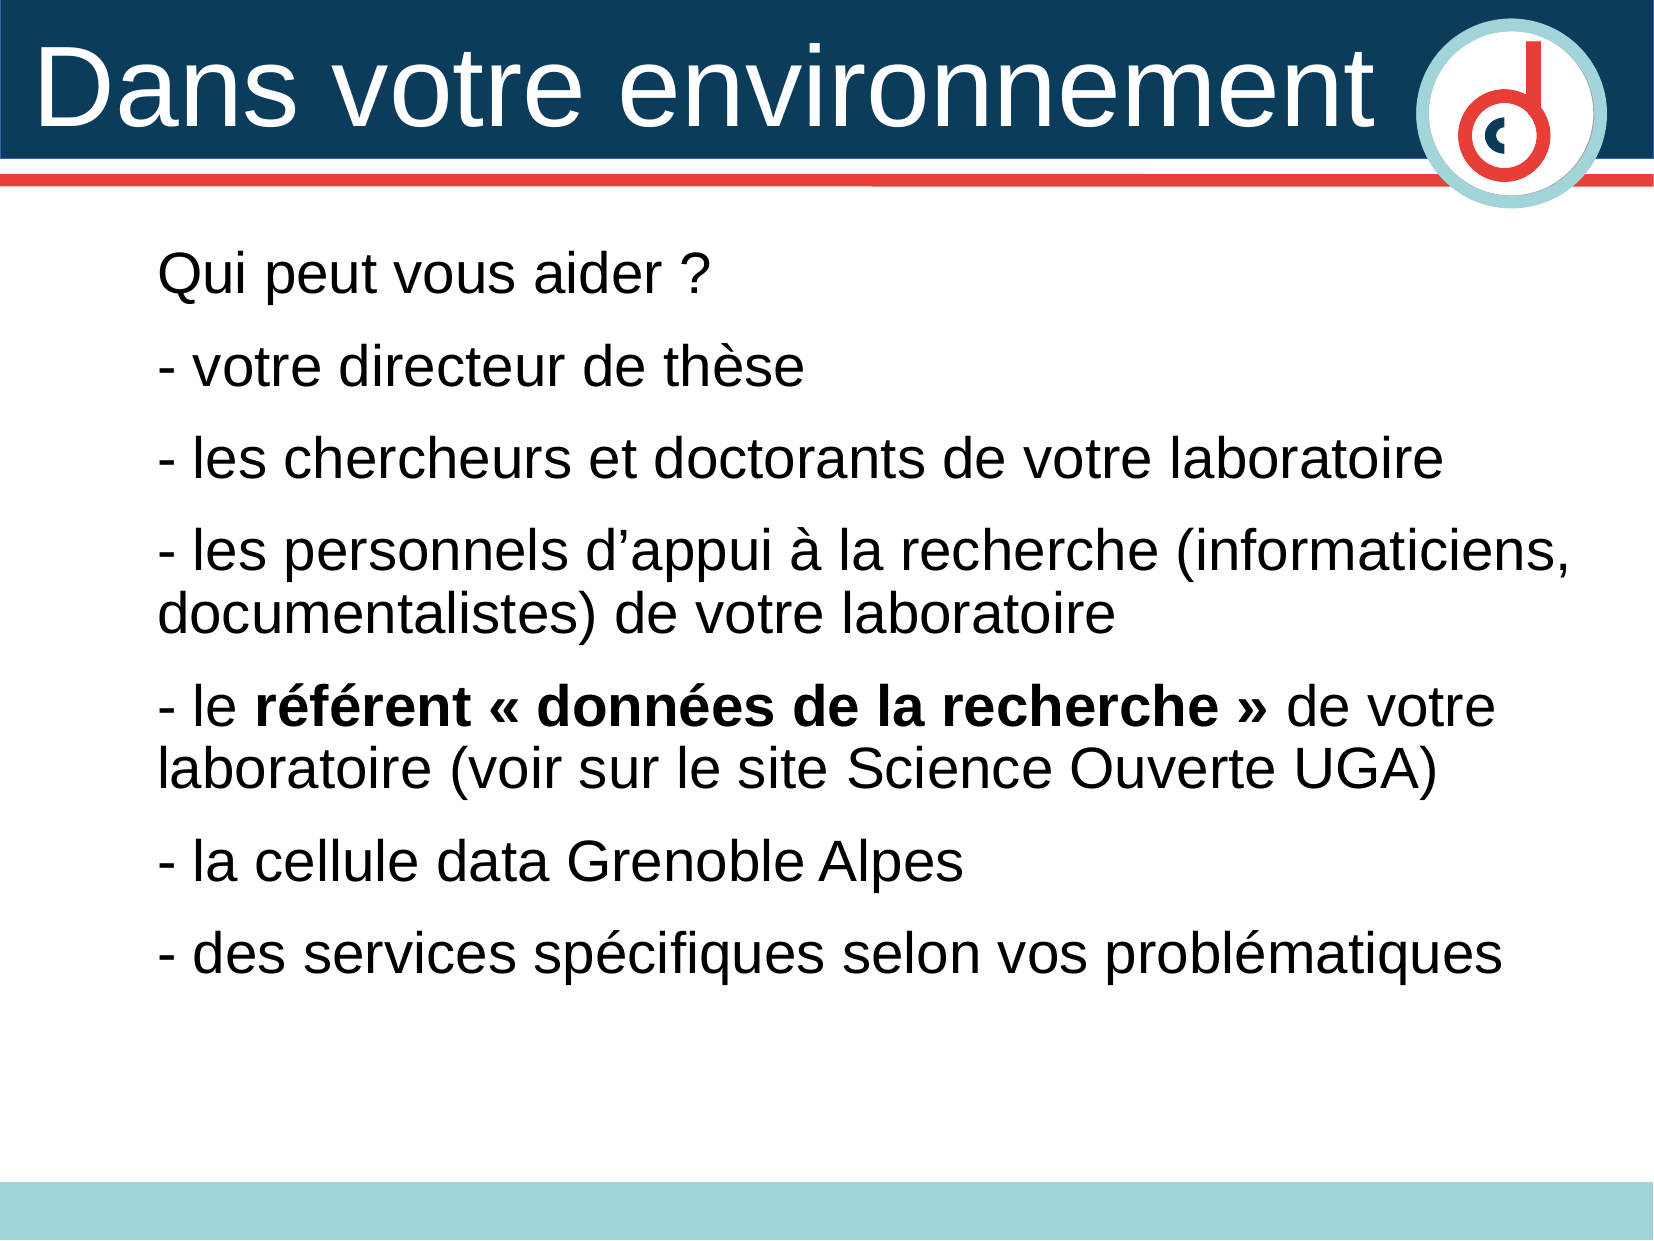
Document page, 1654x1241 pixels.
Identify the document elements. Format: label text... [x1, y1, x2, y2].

title Dans votre environnement [17, 11, 1412, 159]
list Qui peut vous aider ? - votre directeur de thèse - les chercheurs et doctorants de votre laboratoire - les personnels d’appui à la recherche (informaticiens, documentalistes) de votre laboratoire - le référent « données de la recherche » de votre laboratoire (voir sur le site Science Ouverte UGA) - la cellule data Grenoble Alpes - des services spécifiques selon vos problématiques [29, 236, 1625, 1152]
